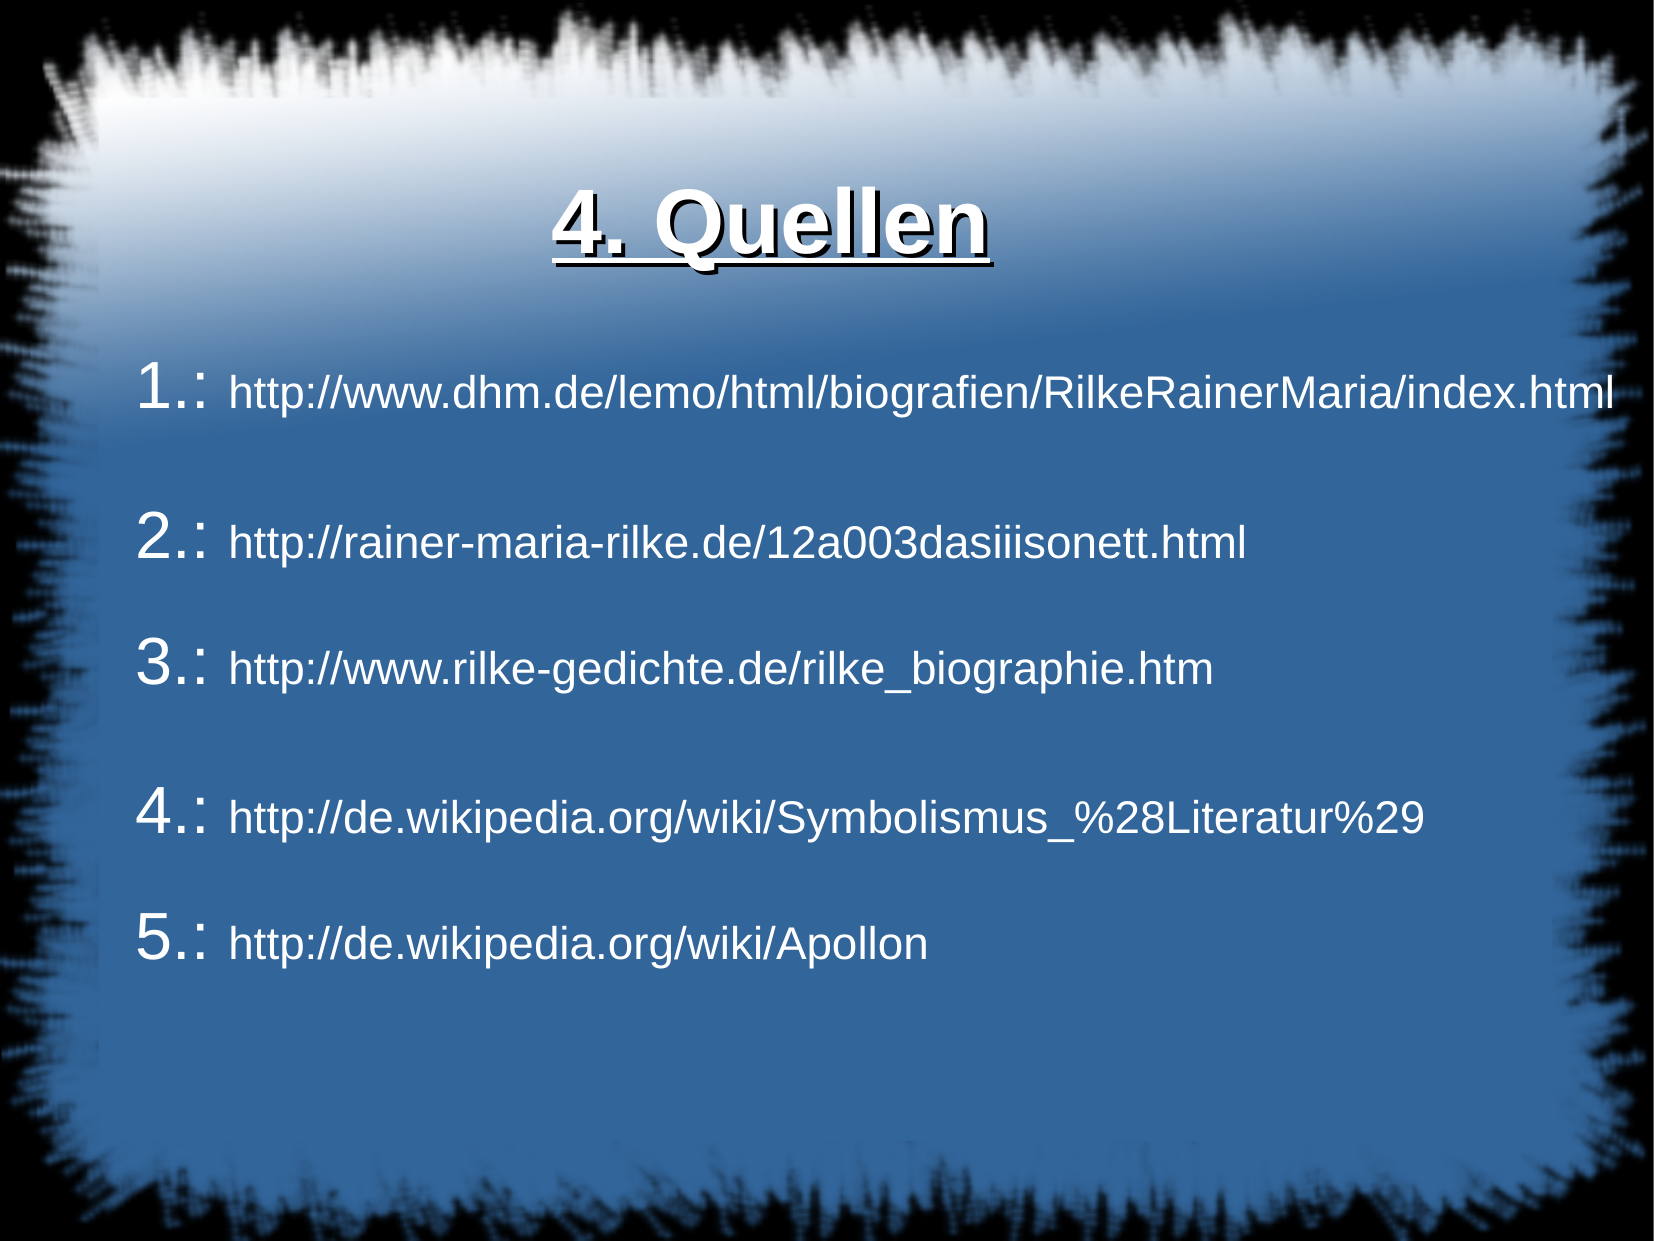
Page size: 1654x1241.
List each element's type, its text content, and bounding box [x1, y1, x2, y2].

title 4. Quellen [124, 95, 1418, 347]
subtitle 1.: http://www.dhm.de/lemo/html/biografien/RilkeRainerMaria/index.html 2.: http://rainer-maria-rilke.de/12a003dasiiisonett.html 3.: http://www.rilke-gedichte.de/rilke_biographie.htm 4.: http://de.wikipedia.org/wiki/Symbolismus_%28Literatur%29 5.: http://de.wikipedia.org/wiki/Apollon [135, 348, 1625, 1179]
picture [0, 0, 1654, 1241]
